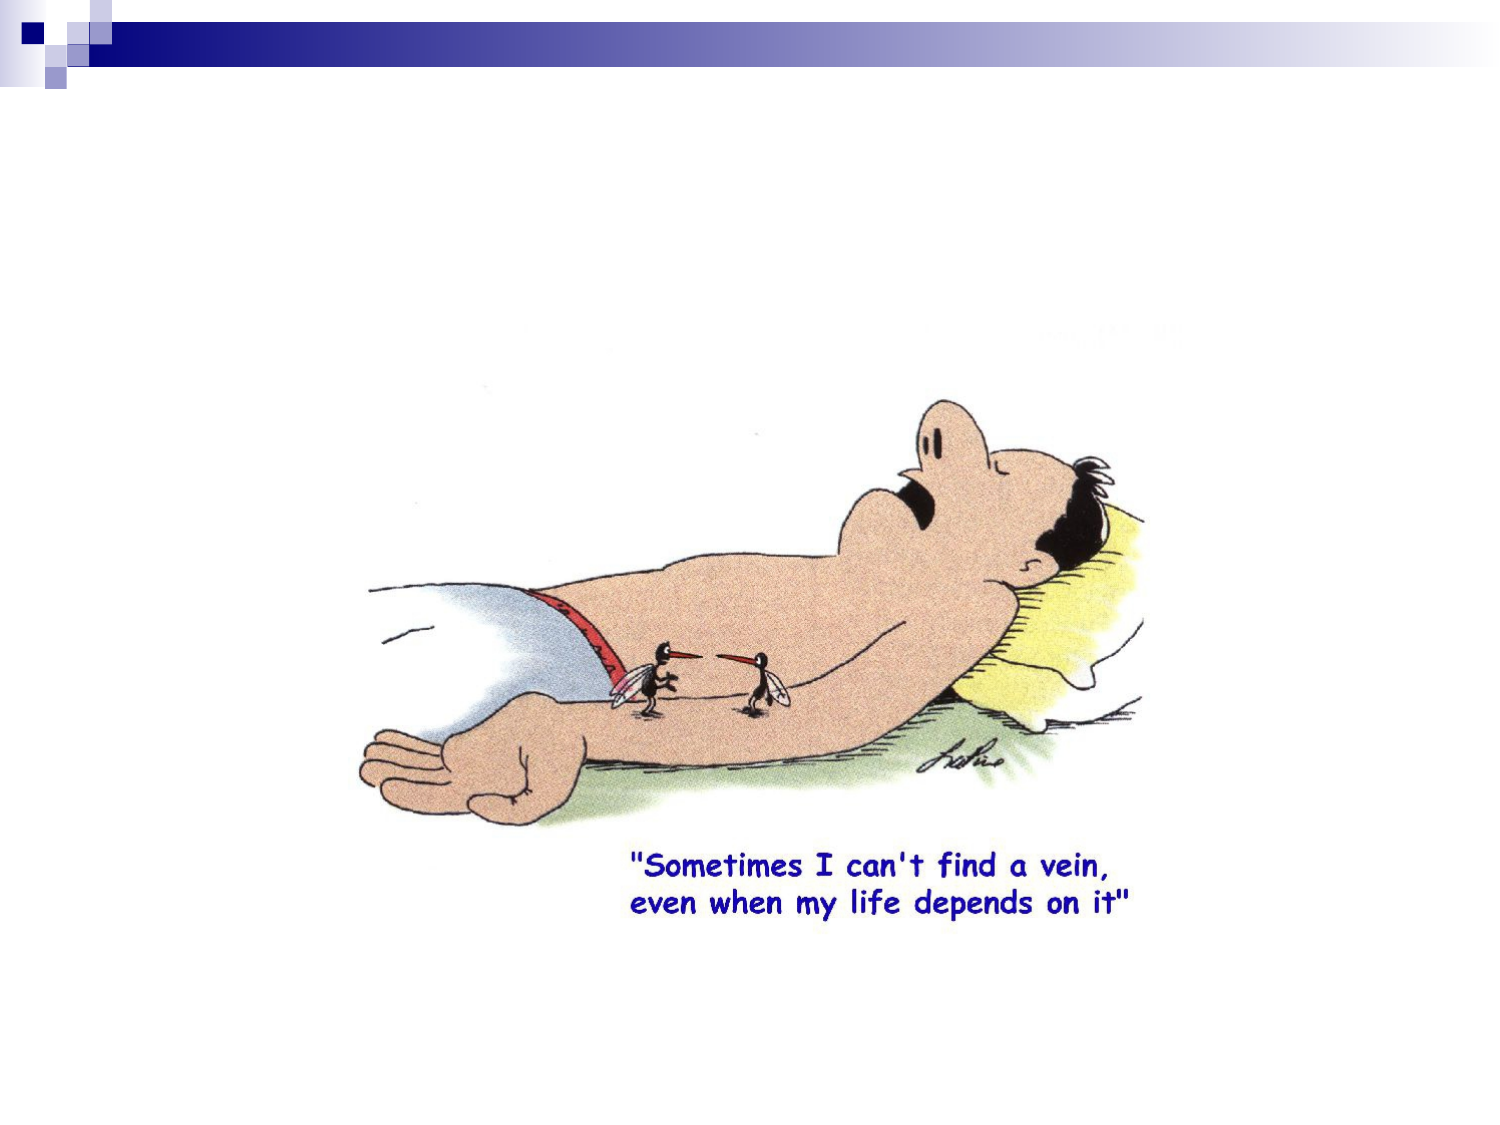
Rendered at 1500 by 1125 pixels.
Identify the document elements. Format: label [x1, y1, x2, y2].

picture [316, 324, 1184, 963]
